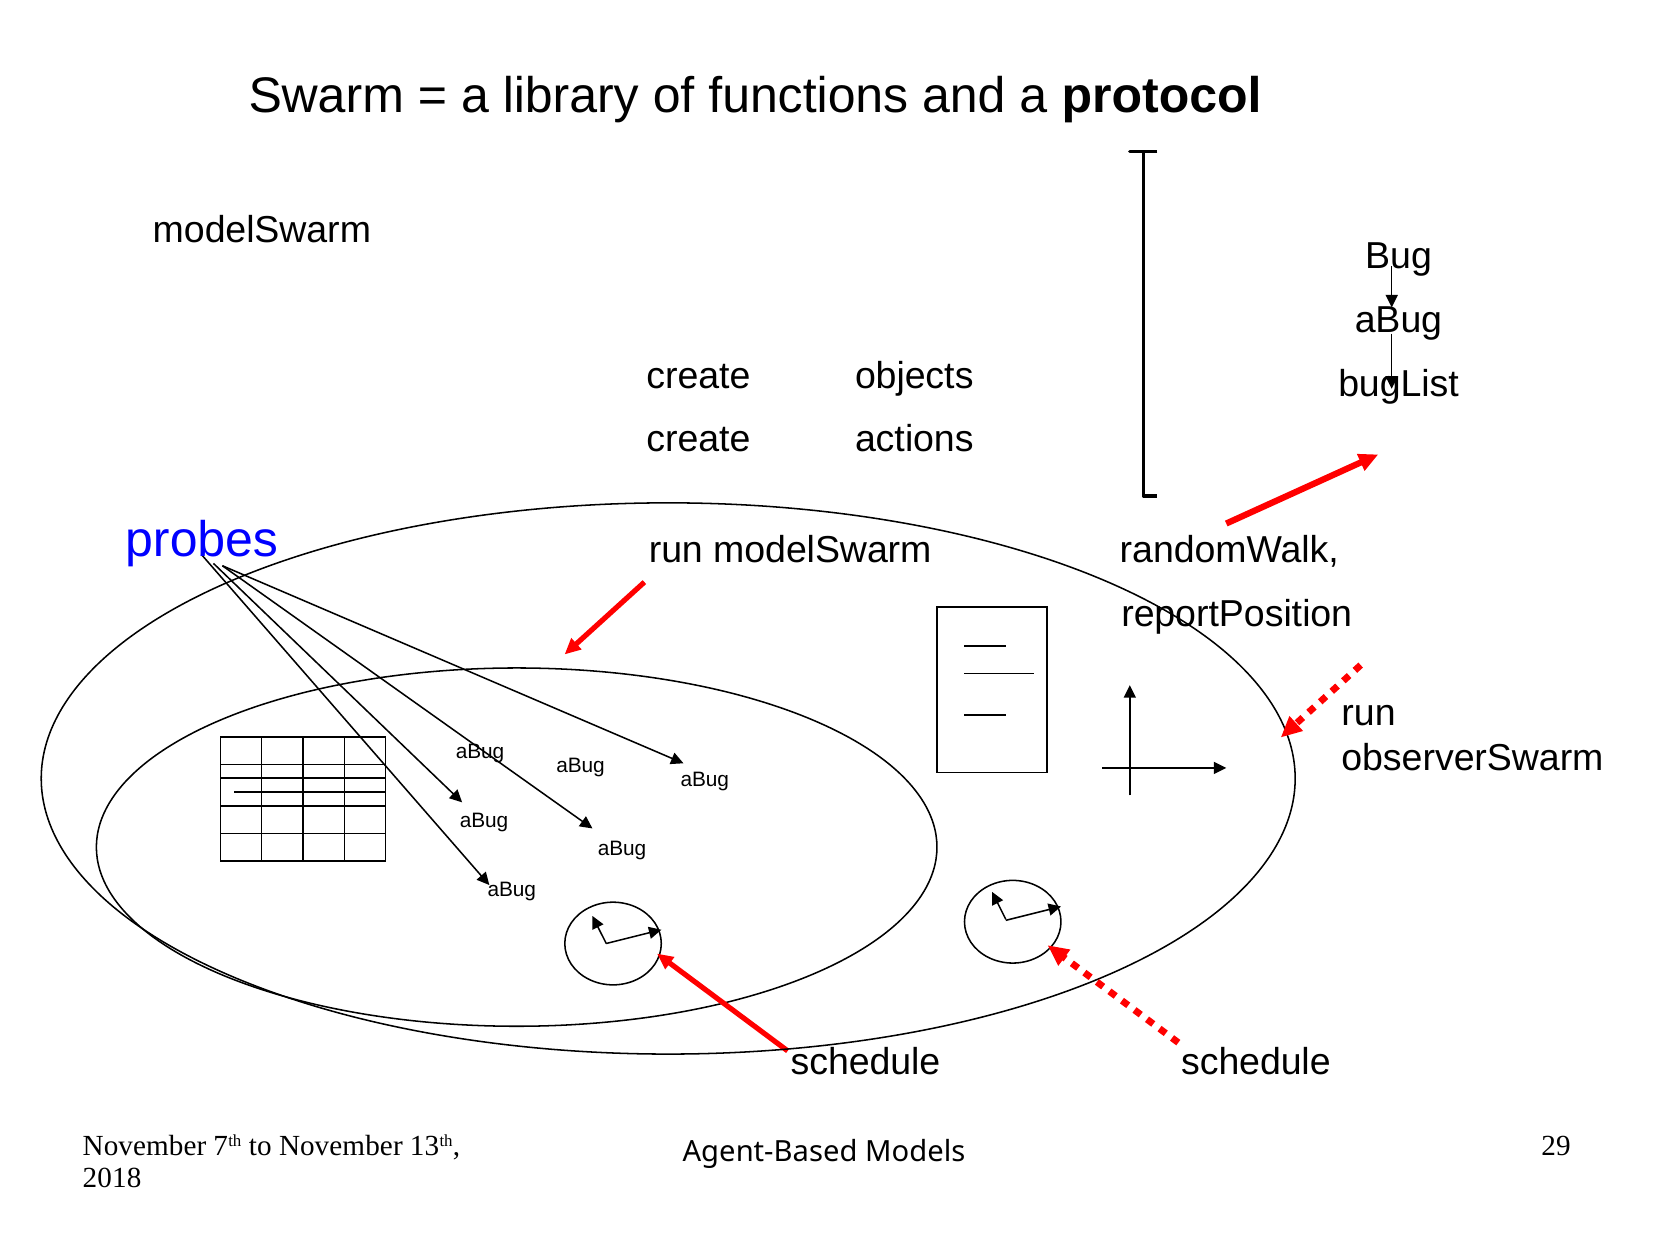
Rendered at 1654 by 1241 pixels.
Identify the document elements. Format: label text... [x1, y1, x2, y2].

text_box schedule [1166, 1022, 1396, 1091]
text_box Swarm = a library of functions and a protocol [188, 47, 1322, 130]
text_box modelSwarm [137, 190, 634, 258]
text_box create objects create actions [631, 335, 1087, 468]
text_box schedule [775, 1022, 995, 1091]
text_box aBug [440, 723, 508, 771]
text_box run modelSwarm randomWalk, reportPosition [633, 509, 1654, 642]
text_box run observerSwarm [1326, 672, 1654, 786]
text_box probes [110, 491, 469, 574]
text_box aBug [541, 736, 620, 785]
text_box aBug [582, 819, 662, 868]
text_box aBug [665, 750, 744, 799]
text_box aBug [472, 860, 552, 909]
text_box schedule [775, 1022, 954, 1049]
text_box aBug [447, 723, 524, 771]
text_box Bug aBug bugList [1198, 216, 1599, 412]
text_box aBug [445, 791, 524, 840]
